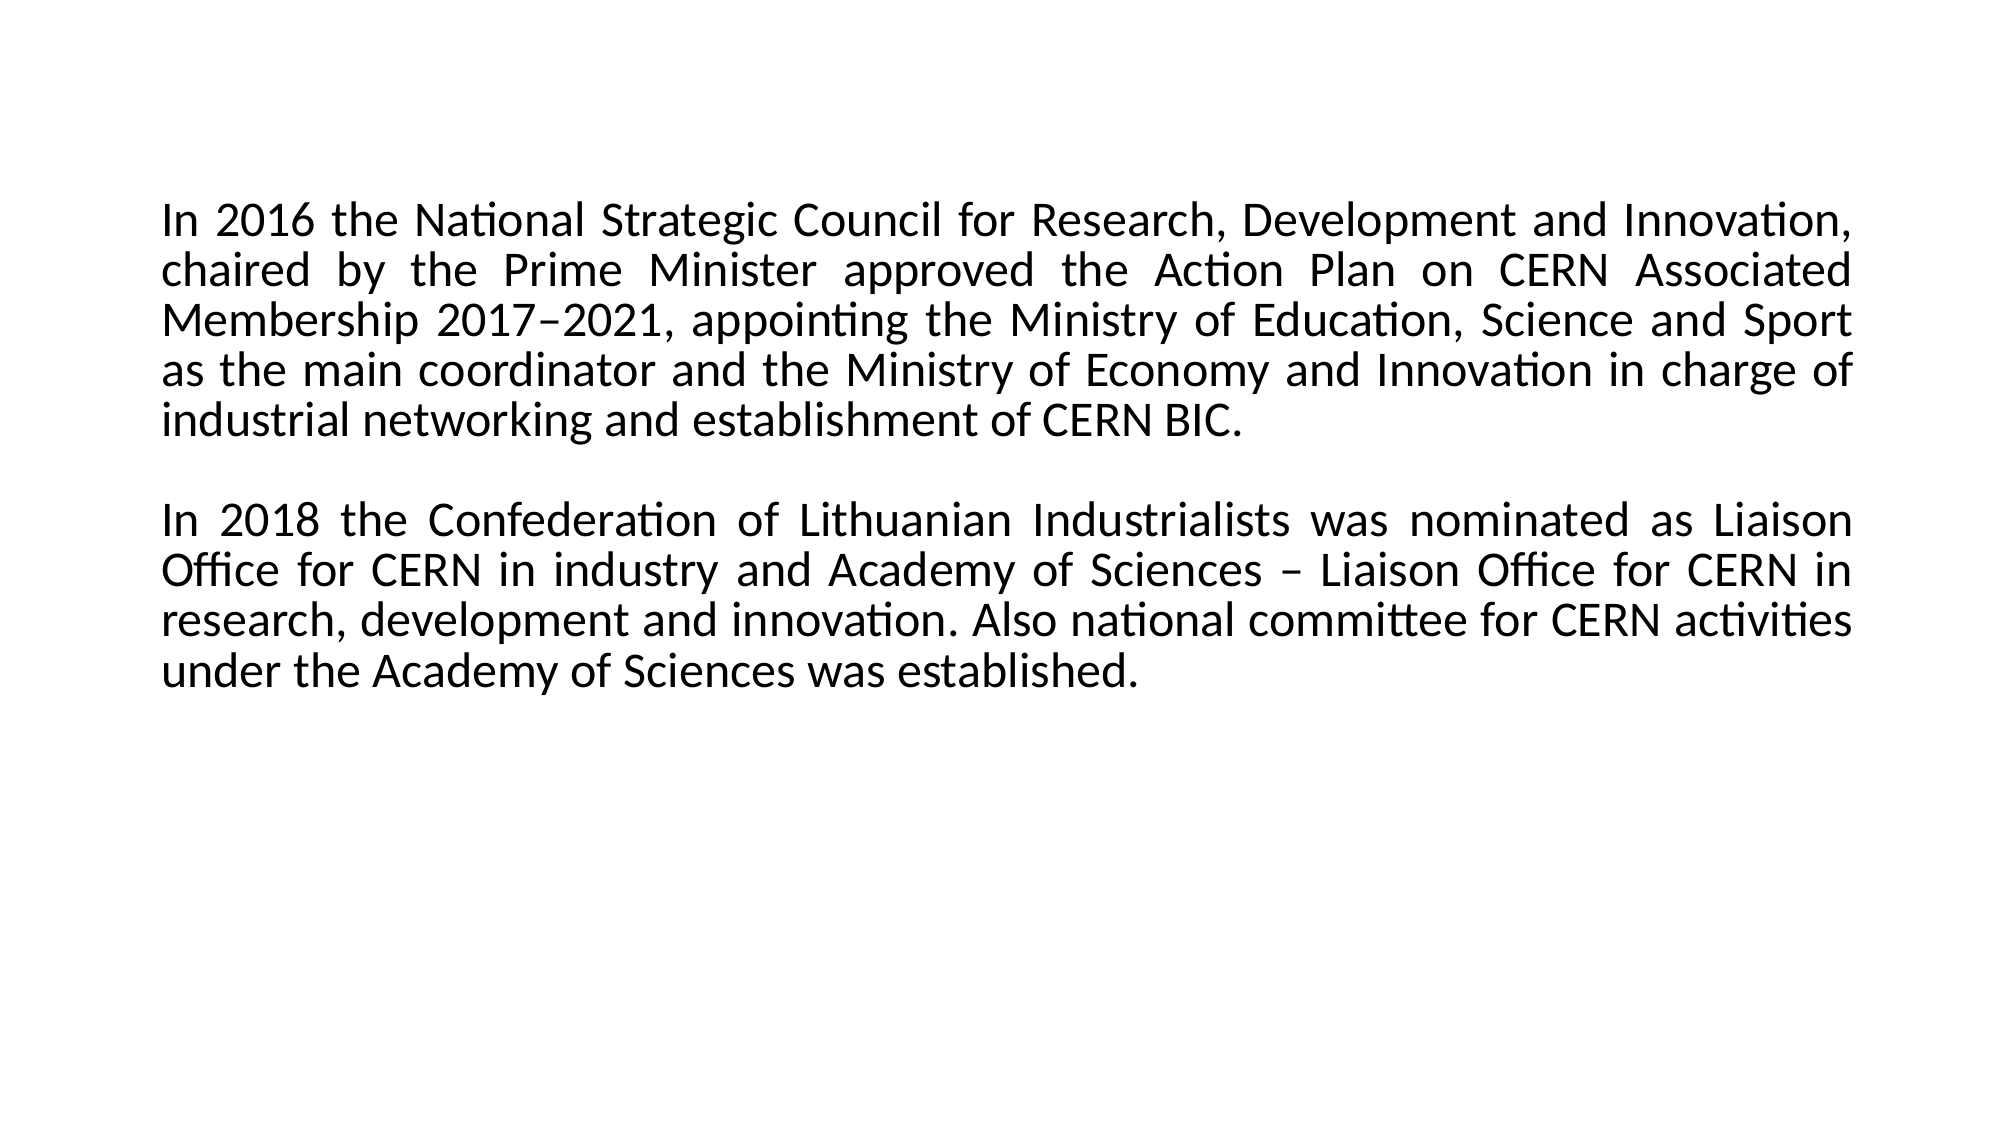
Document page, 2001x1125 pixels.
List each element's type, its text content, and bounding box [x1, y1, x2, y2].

text_box In 2016 the National Strategic Council for Research, Development and Innovation, chaired by the Prime Minister approved the Action Plan on CERN Associated Membership 2017–2021, appointing the Ministry of Education, Science and Sport as the main coordinator and the Ministry of Economy and Innovation in charge of industrial networking and establishment of CERN BIC. In 2018 the Confederation of Lithuanian Industrialists was nominated as Liaison Office for CERN in industry and Academy of Sciences – Liaison Office for CERN in research, development and innovation. Also national committee for CERN activities under the Academy of Sciences was established. [146, 192, 1878, 707]
